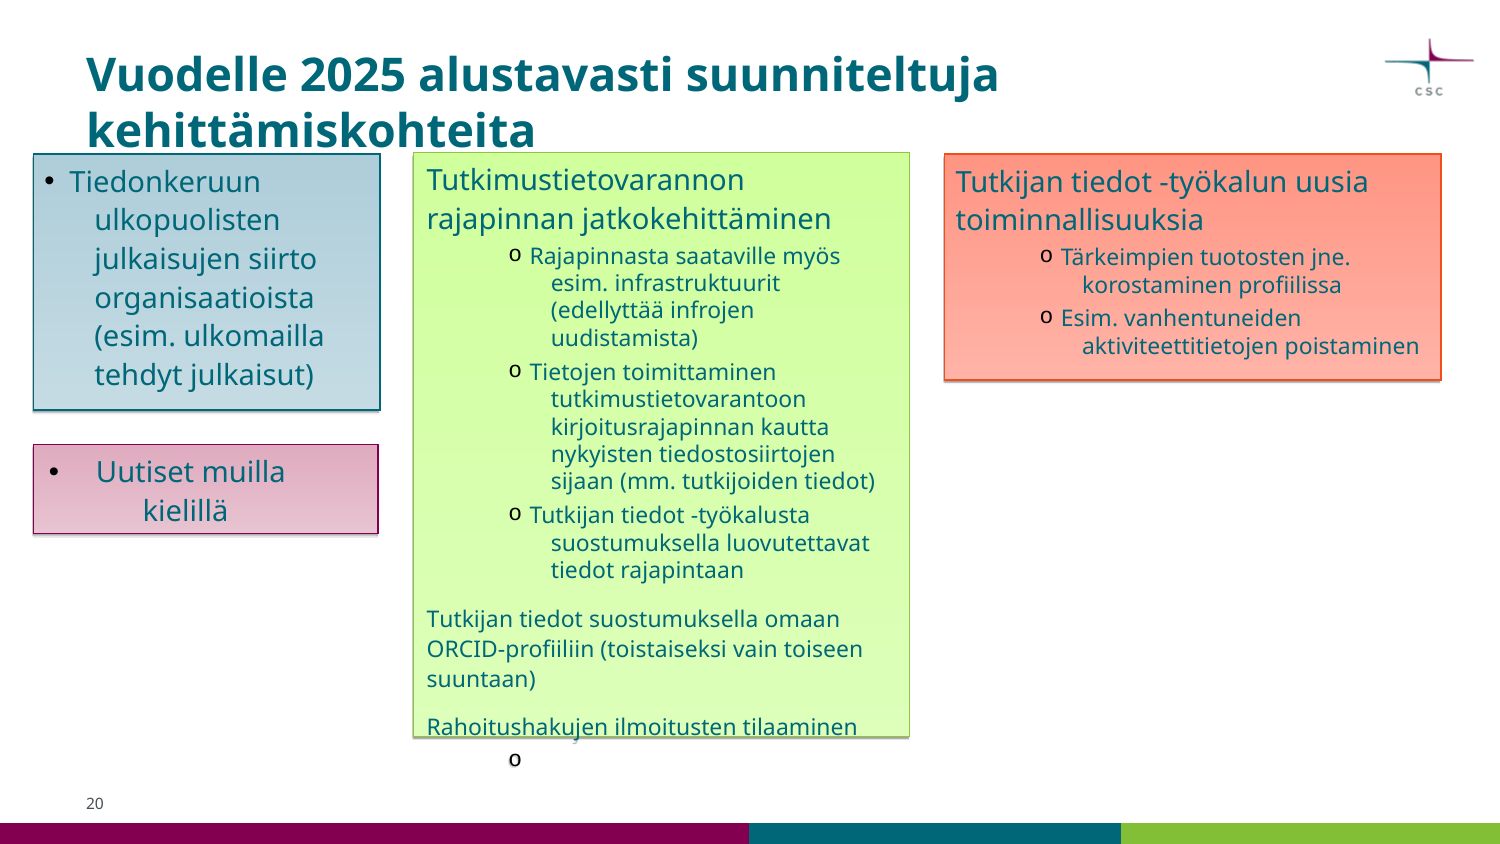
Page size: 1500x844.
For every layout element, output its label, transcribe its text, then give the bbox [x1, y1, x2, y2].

text_box Uutiset muilla kielillä [33, 444, 379, 534]
list Tiedonkeruun ulkopuolisten julkaisujen siirto organisaatioista (esim. ulkomailla tehdyt julkaisut) [33, 154, 380, 411]
text_box [75, 784, 182, 824]
title Vuodelle 2025 alustavasti suunniteltuja kehittämiskohteita [75, 30, 1346, 172]
text_box Tutkijan tiedot -työkalun uusia toiminnallisuuksia Tärkeimpien tuotosten jne. korostaminen profiilissa Esim. vanhentuneiden aktiviteettitietojen poistaminen [944, 154, 1441, 381]
text_box Tutkimustietovarannon rajapinnan jatkokehittäminen Rajapinnasta saataville myös esim. infrastruktuurit (edellyttää infrojen uudistamista) Tietojen toimittaminen tutkimustietovarantoon kirjoitusrajapinnan kautta nykyisten tiedostosiirtojen sijaan (mm. tutkijoiden tiedot) Tutkijan tiedot -työkalusta suostumuksella luovutettavat tiedot rajapintaan Tutkijan tiedot suostumuksella omaan ORCID-profiiliin (toistaiseksi vain toiseen suuntaan) Rahoitushakujen ilmoitusten tilaaminen [413, 152, 910, 737]
